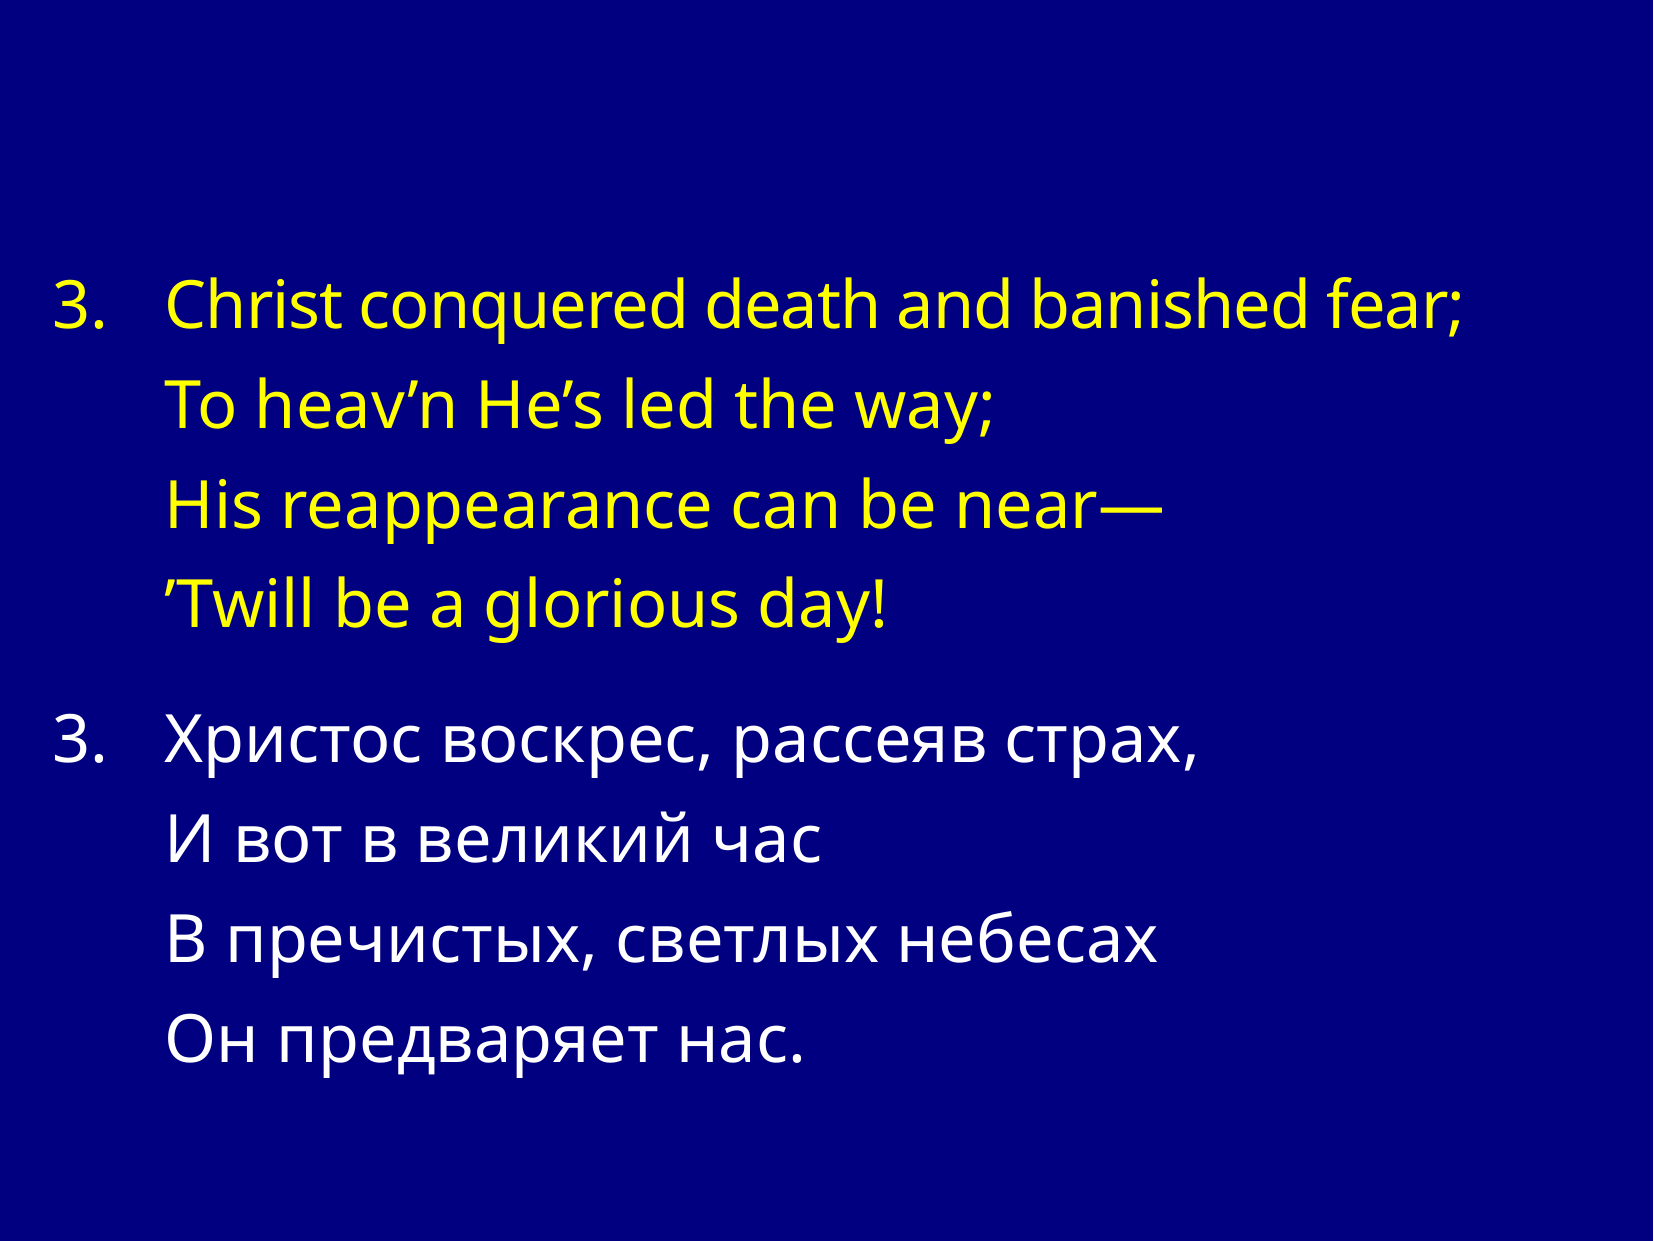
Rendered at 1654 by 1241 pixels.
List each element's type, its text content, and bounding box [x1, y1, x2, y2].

text_box 3. Христос воскрес, рассеяв страх, И вот в великий час В пречистых, светлых небесах Он предваряет нас. [37, 675, 1576, 1163]
text_box 3. Christ conquered death and banished fear; To heav’n He’s led the way; His reappearance can be near— ’Twill be a glorious day! [37, 150, 1653, 638]
